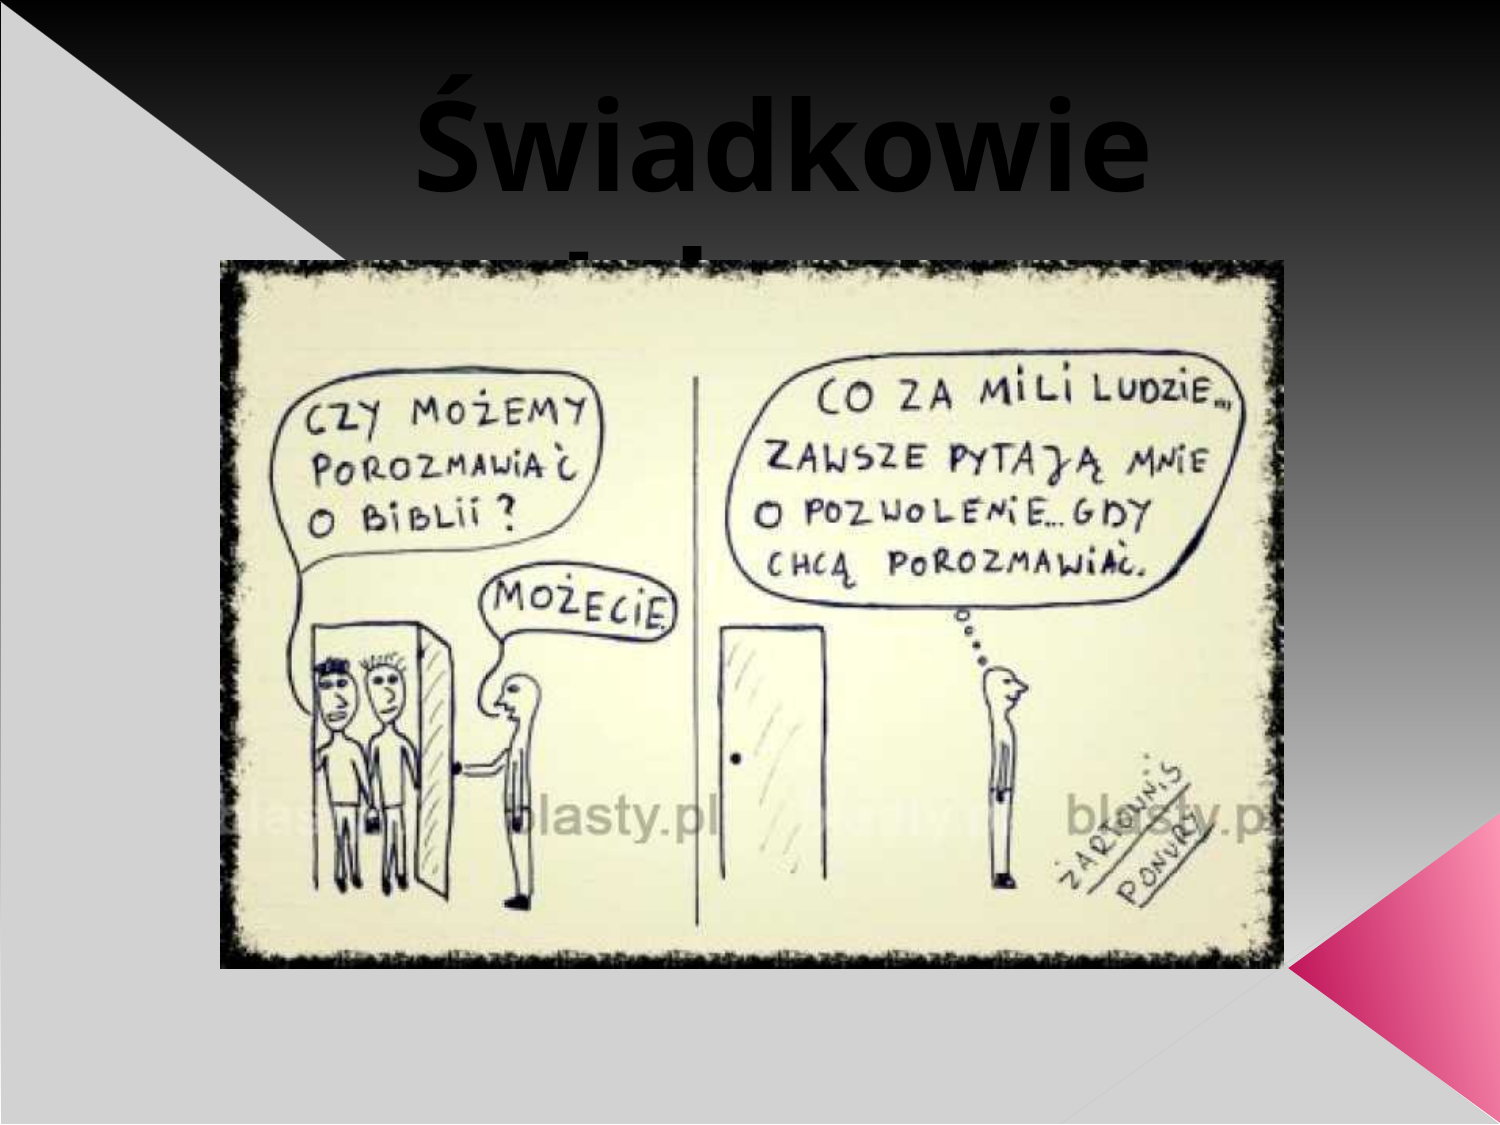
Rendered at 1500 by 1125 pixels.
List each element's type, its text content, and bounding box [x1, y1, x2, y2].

title Świadkowie Jehowy [82, 59, 1406, 213]
picture [220, 260, 1284, 969]
